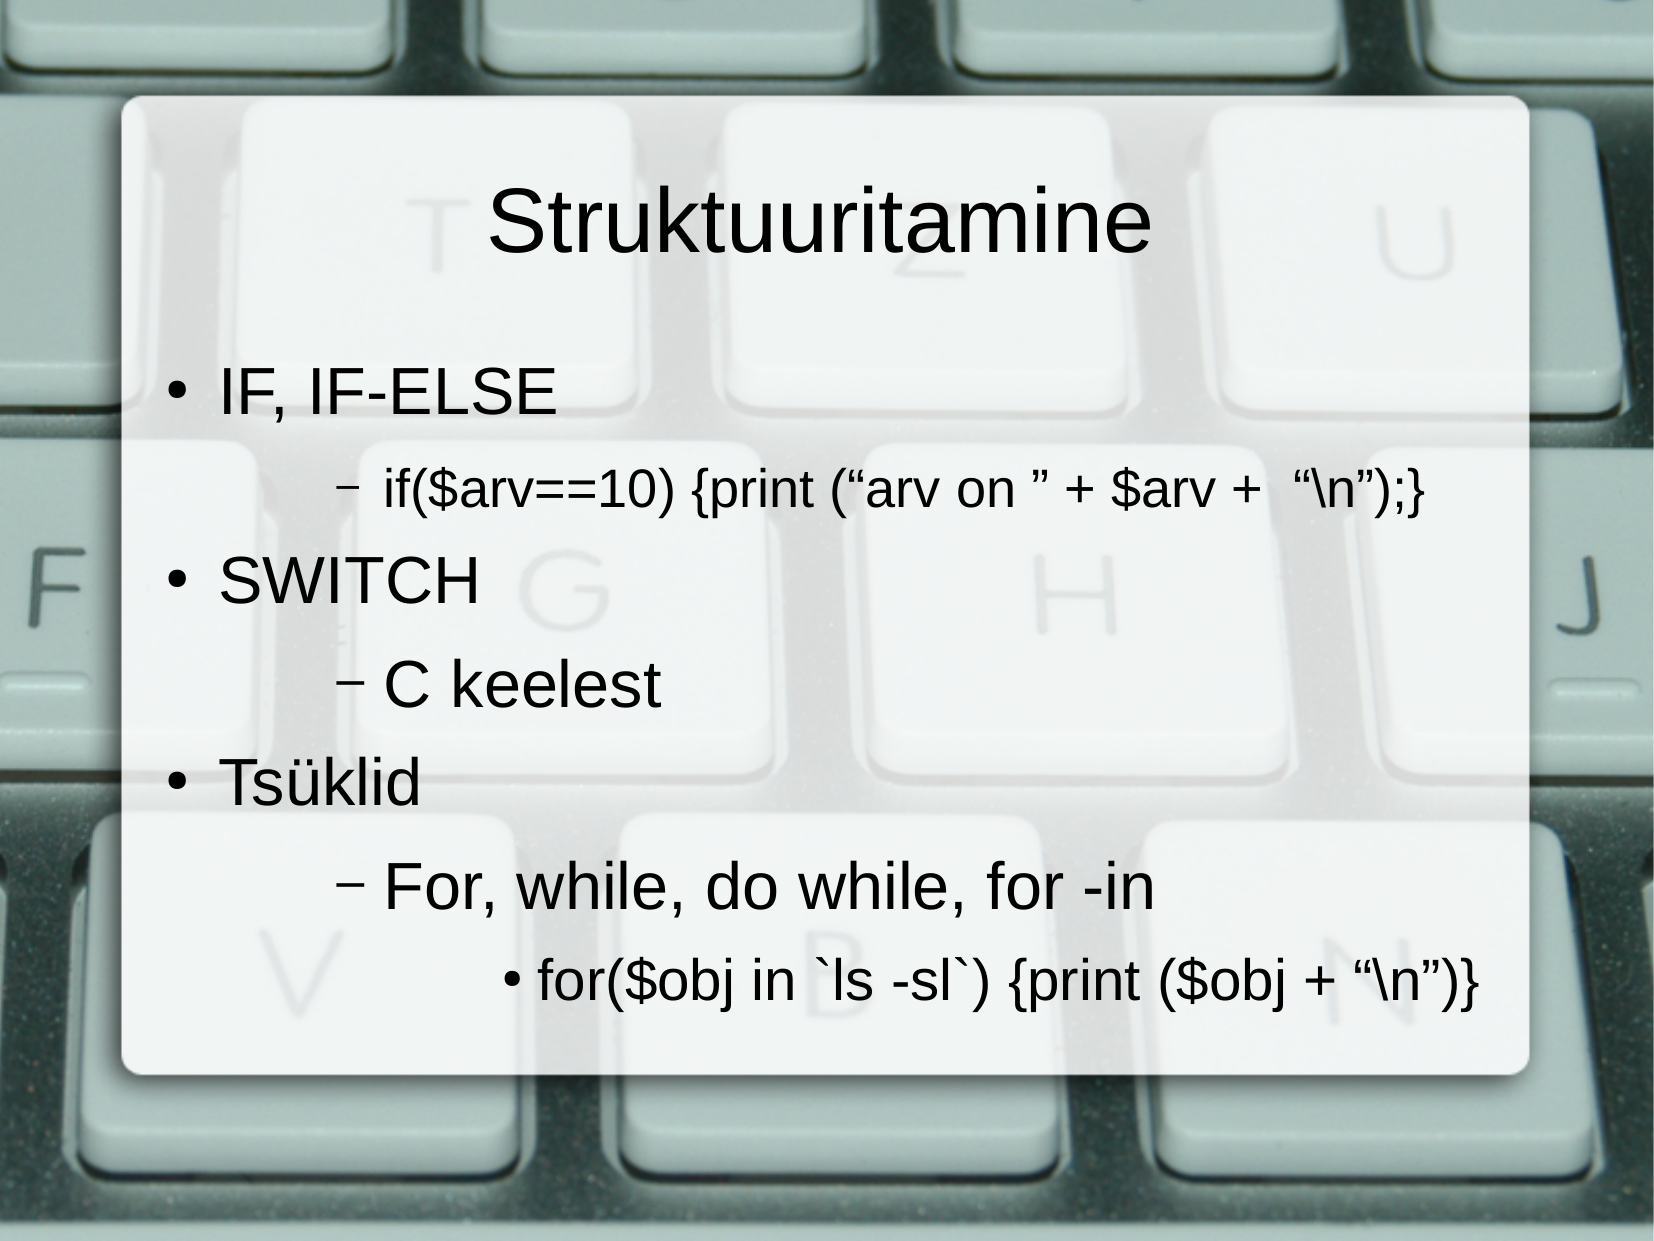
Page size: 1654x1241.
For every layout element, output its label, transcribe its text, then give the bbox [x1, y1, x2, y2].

list IF, IF-ELSE if($arv==10) {print (“arv on ” + $arv + “\n”);} SWITCH C keelest Tsüklid For, while, do while, for -in for($obj in `ls -sl`) {print ($obj + “\n”)} [147, 354, 1506, 1049]
title Struktuuritamine [135, 125, 1506, 318]
picture [0, 0, 1654, 1241]
